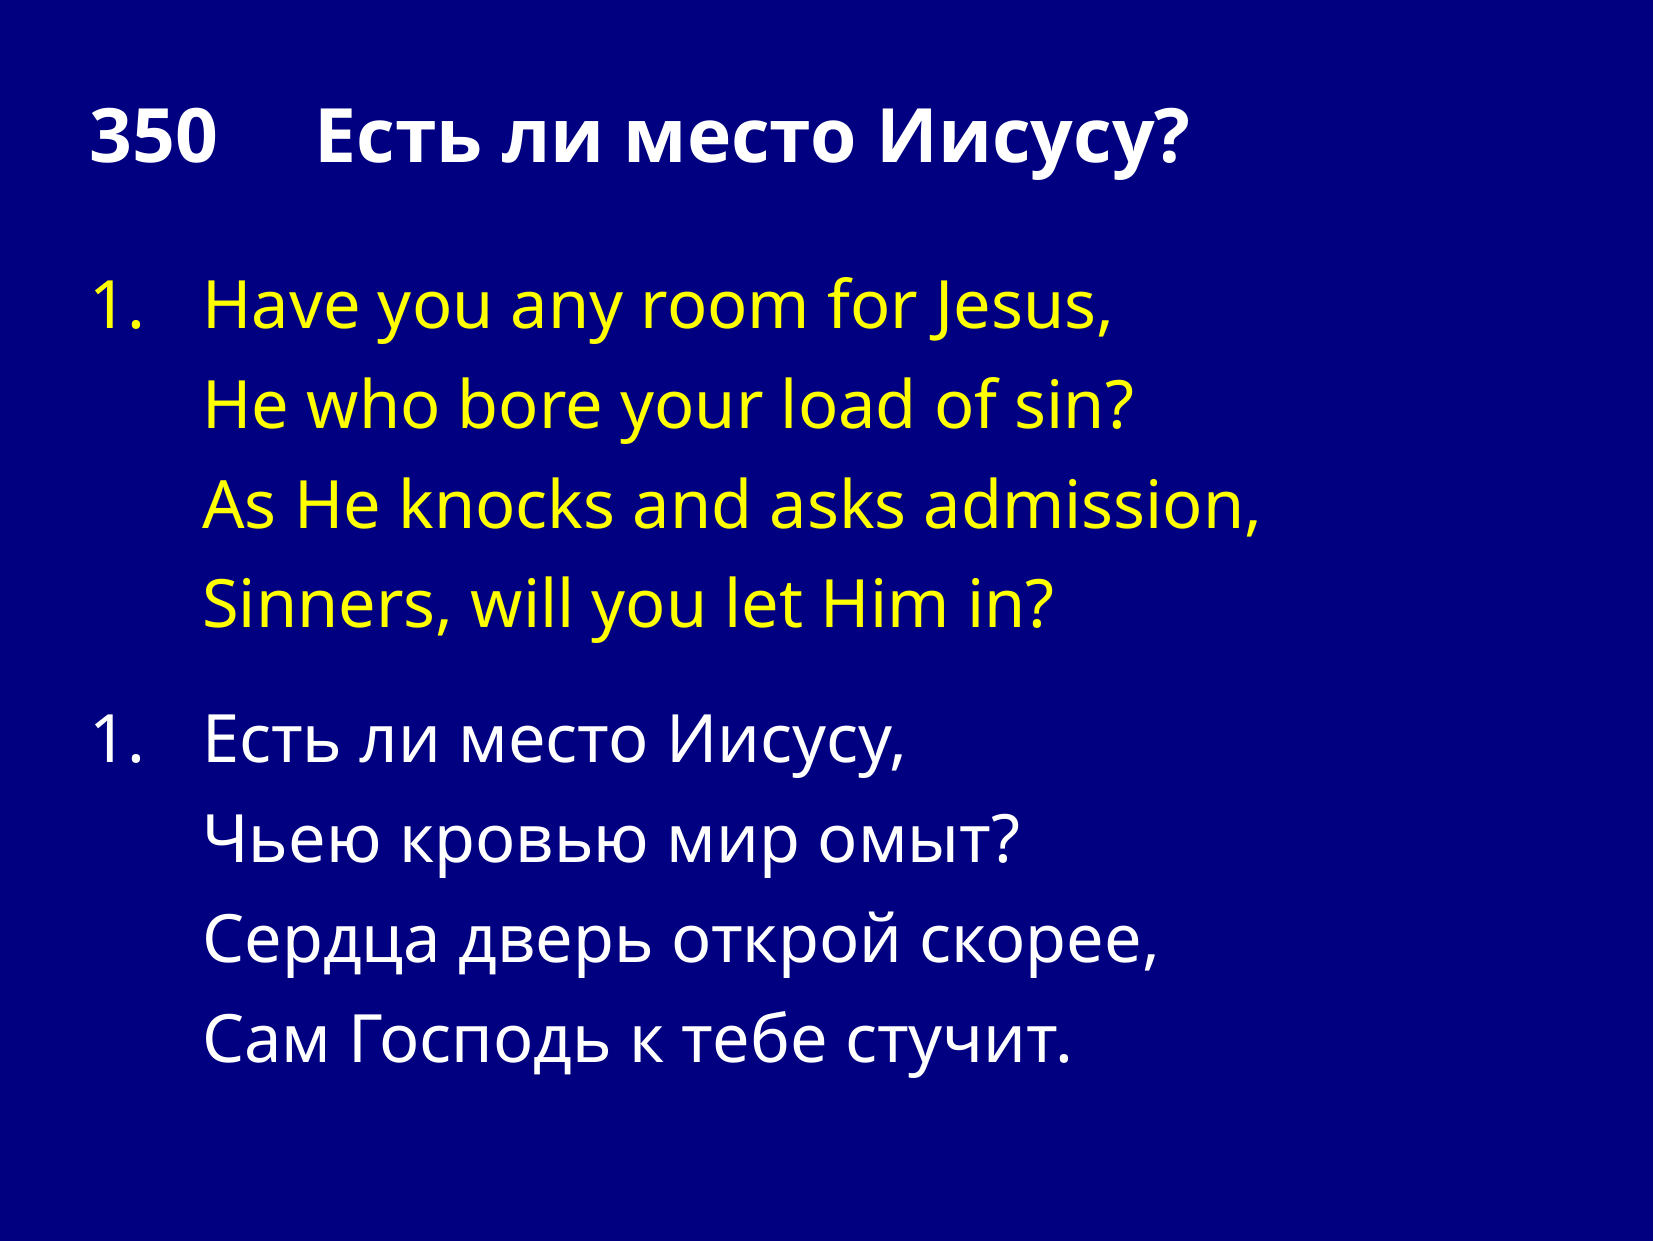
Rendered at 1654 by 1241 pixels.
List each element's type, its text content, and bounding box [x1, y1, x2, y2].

text_box 350 Есть ли место Иисусу? [75, 75, 1576, 188]
text_box 1. Have you any room for Jesus, He who bore your load of sin? As He knocks and asks admission, Sinners, will you let Him in? [75, 188, 1576, 638]
text_box 1. Есть ли место Иисусу, Чьею кровью мир омыт? Сердца дверь открой скорее, Сам Господь к тебе стучит. [75, 675, 1576, 1163]
